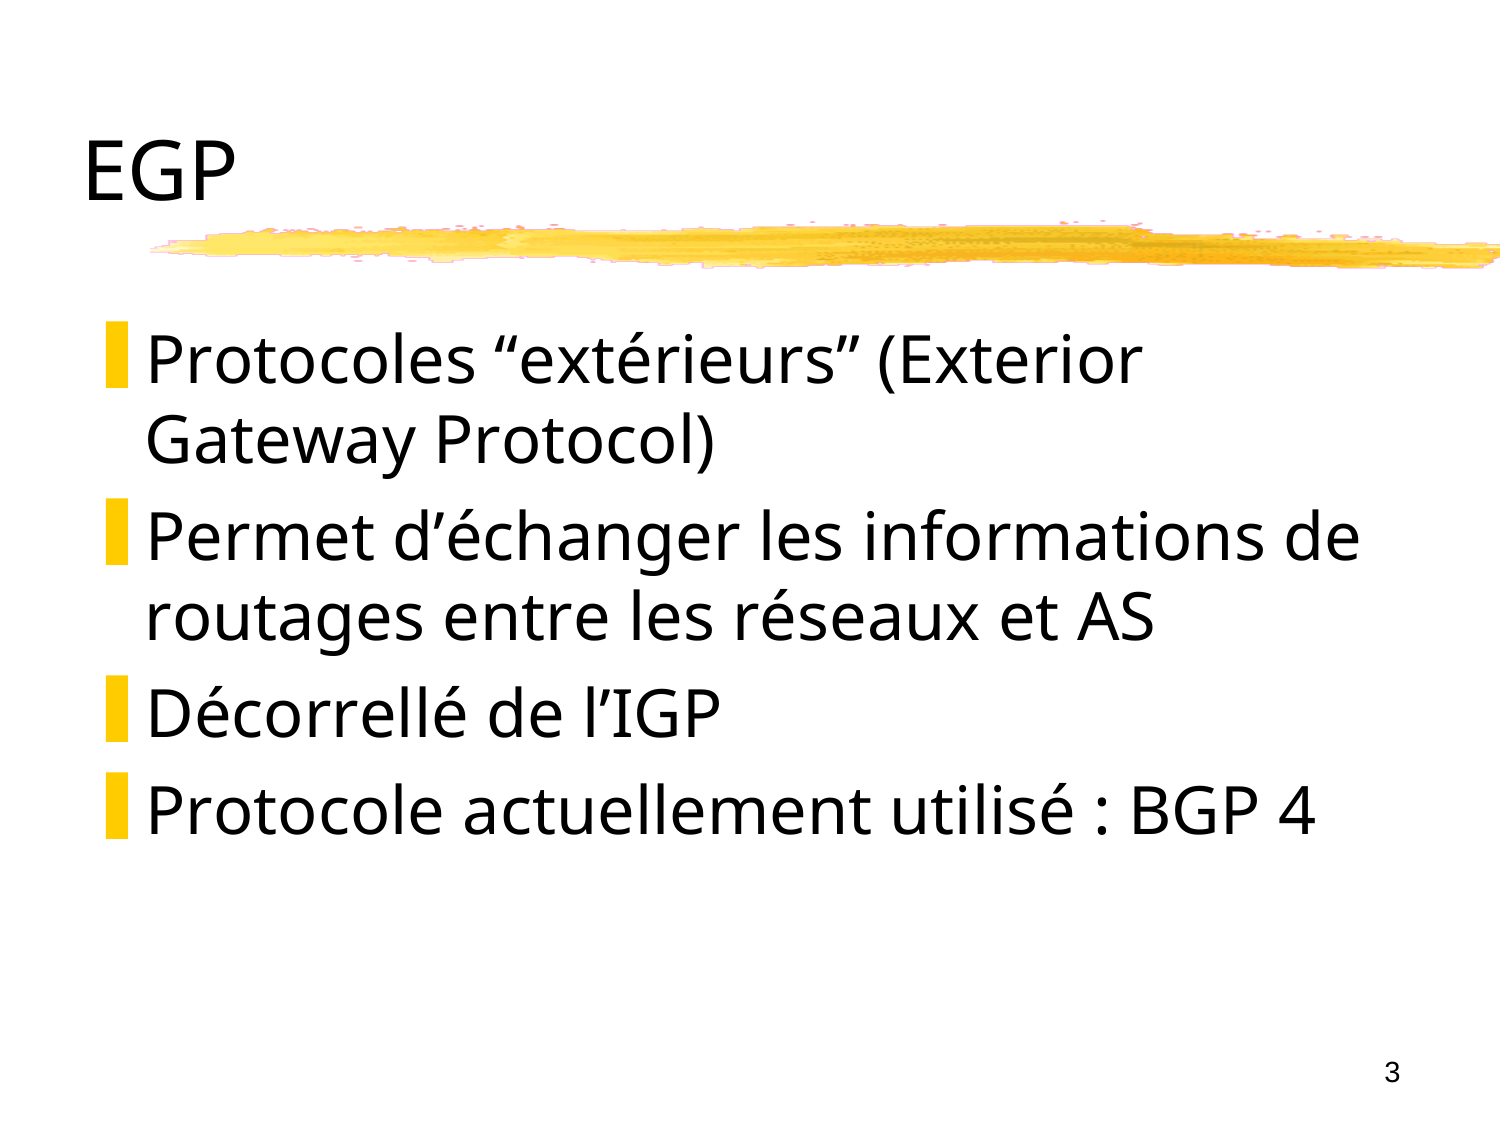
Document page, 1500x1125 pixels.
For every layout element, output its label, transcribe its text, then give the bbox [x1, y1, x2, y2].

text_box <number> [1104, 1021, 1416, 1096]
title EGP [66, 37, 1342, 225]
list Protocoles “extérieurs” (Exterior Gateway Protocol)‏ Permet d’échanger les informations de routages entre les réseaux et AS Décorrellé de l’IGP Protocole actuellement utilisé : BGP 4 [74, 309, 1417, 994]
picture [150, 215, 1500, 279]
